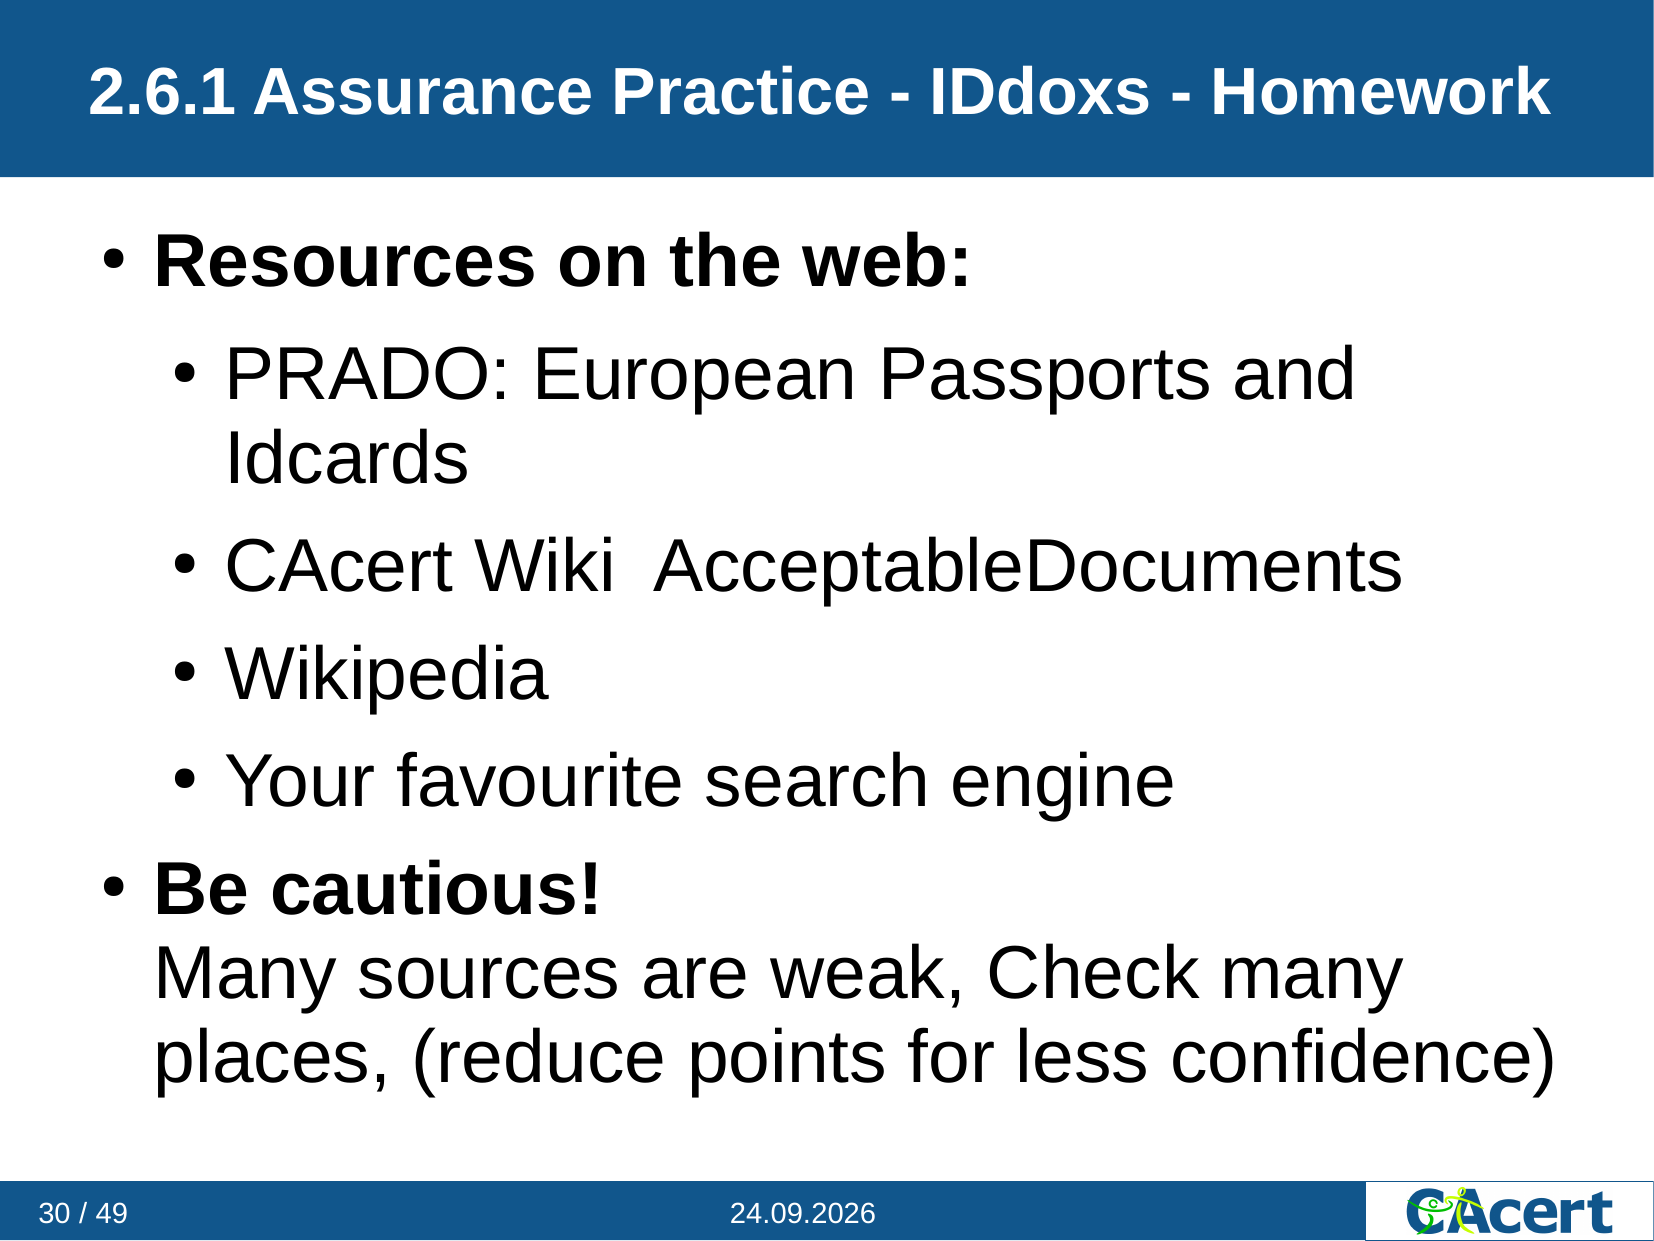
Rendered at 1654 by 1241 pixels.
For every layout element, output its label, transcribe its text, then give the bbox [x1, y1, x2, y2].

title 2.6.1 Assurance Practice - IDdoxs - Homework [76, 17, 1565, 166]
picture [1406, 1186, 1613, 1235]
list Resources on the web: PRADO: European Passports and Idcards CAcert Wiki AcceptableDocuments Wikipedia Your favourite search engine Be cautious! Many sources are weak, Check many places, (reduce points for less confidence) [82, 218, 1571, 1099]
